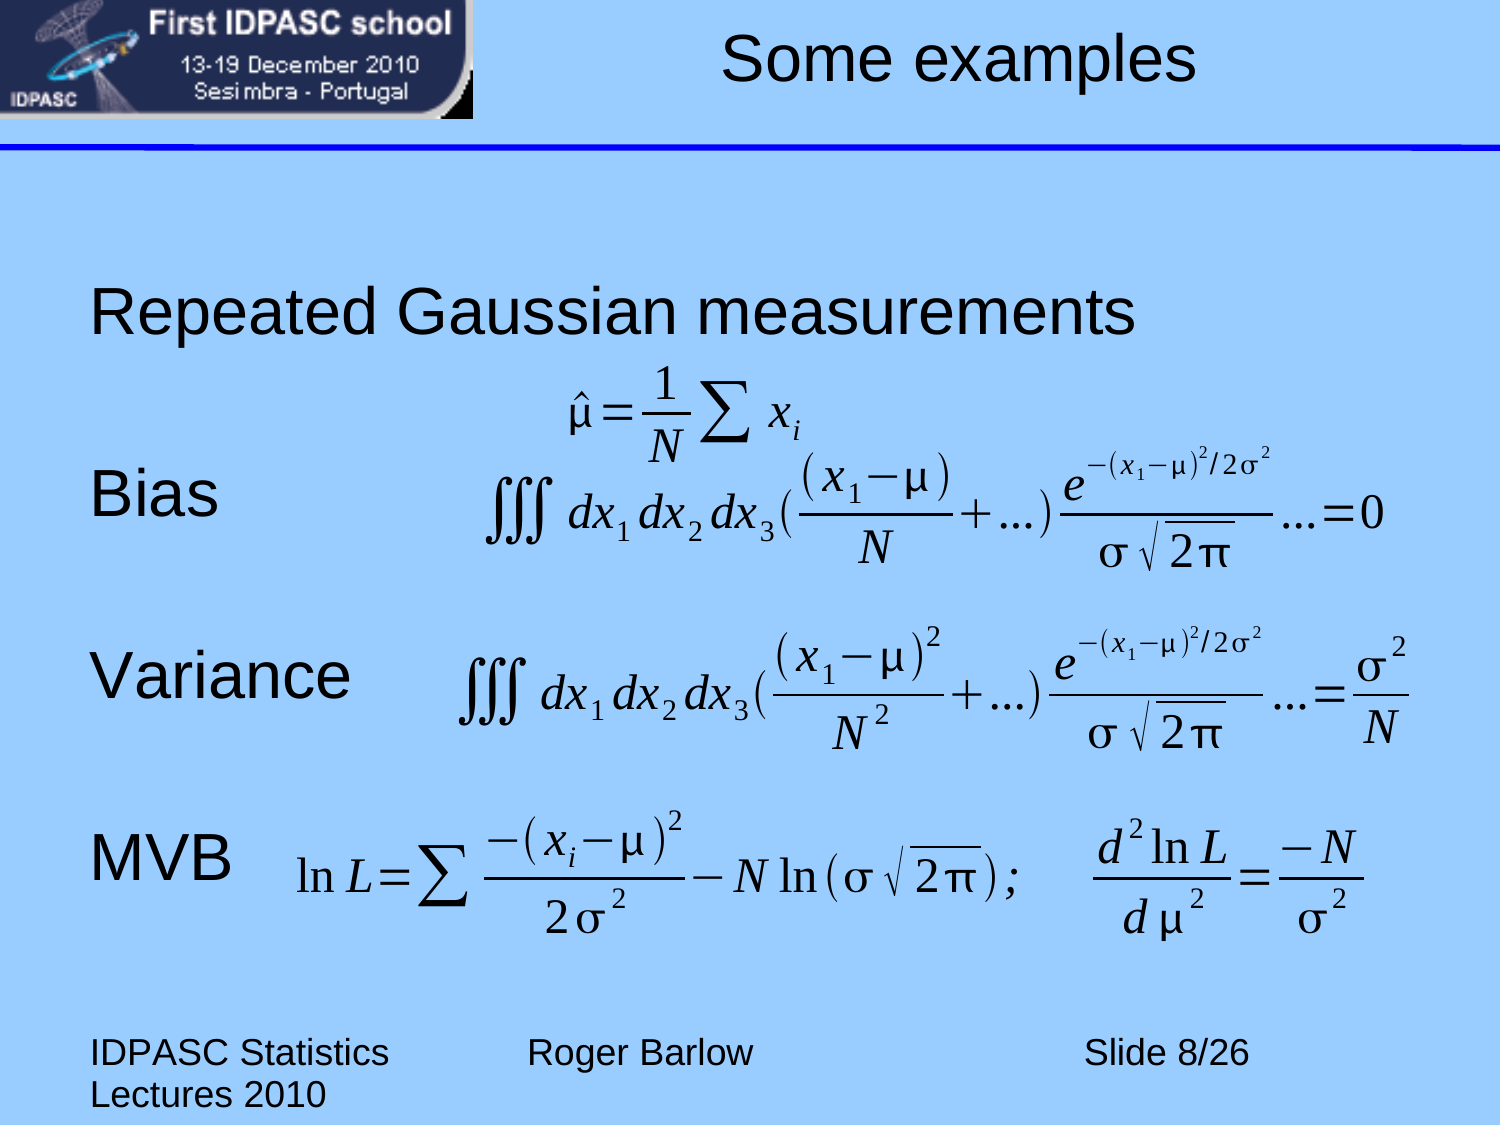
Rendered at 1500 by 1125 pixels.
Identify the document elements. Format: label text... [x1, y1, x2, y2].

chart [472, 354, 1391, 579]
list Repeated Gaussian measurements Bias Variance MVB [75, 262, 1425, 1010]
chart [444, 620, 1418, 761]
chart [288, 803, 1372, 945]
picture [0, 0, 473, 119]
title Some examples [501, 7, 1418, 111]
